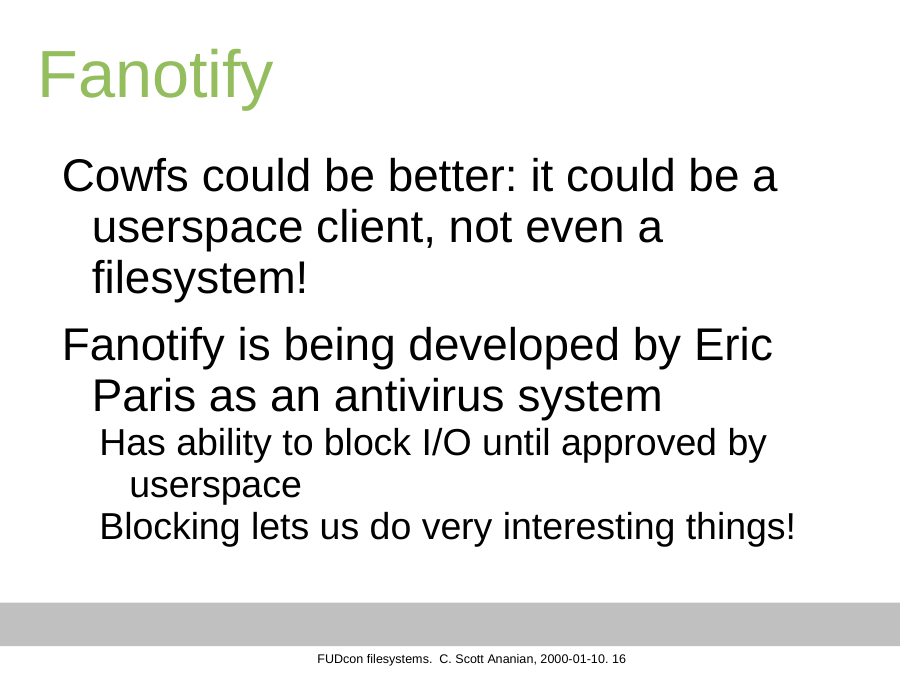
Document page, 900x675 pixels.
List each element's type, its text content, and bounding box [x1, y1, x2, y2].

title Fanotify [37, 37, 856, 211]
list Cowfs could be better: it could be a userspace client, not even a filesystem! Fanotify is being developed by Eric Paris as an antivirus system Has ability to block I/O until approved by userspace Blocking lets us do very interesting things! [61, 150, 844, 601]
